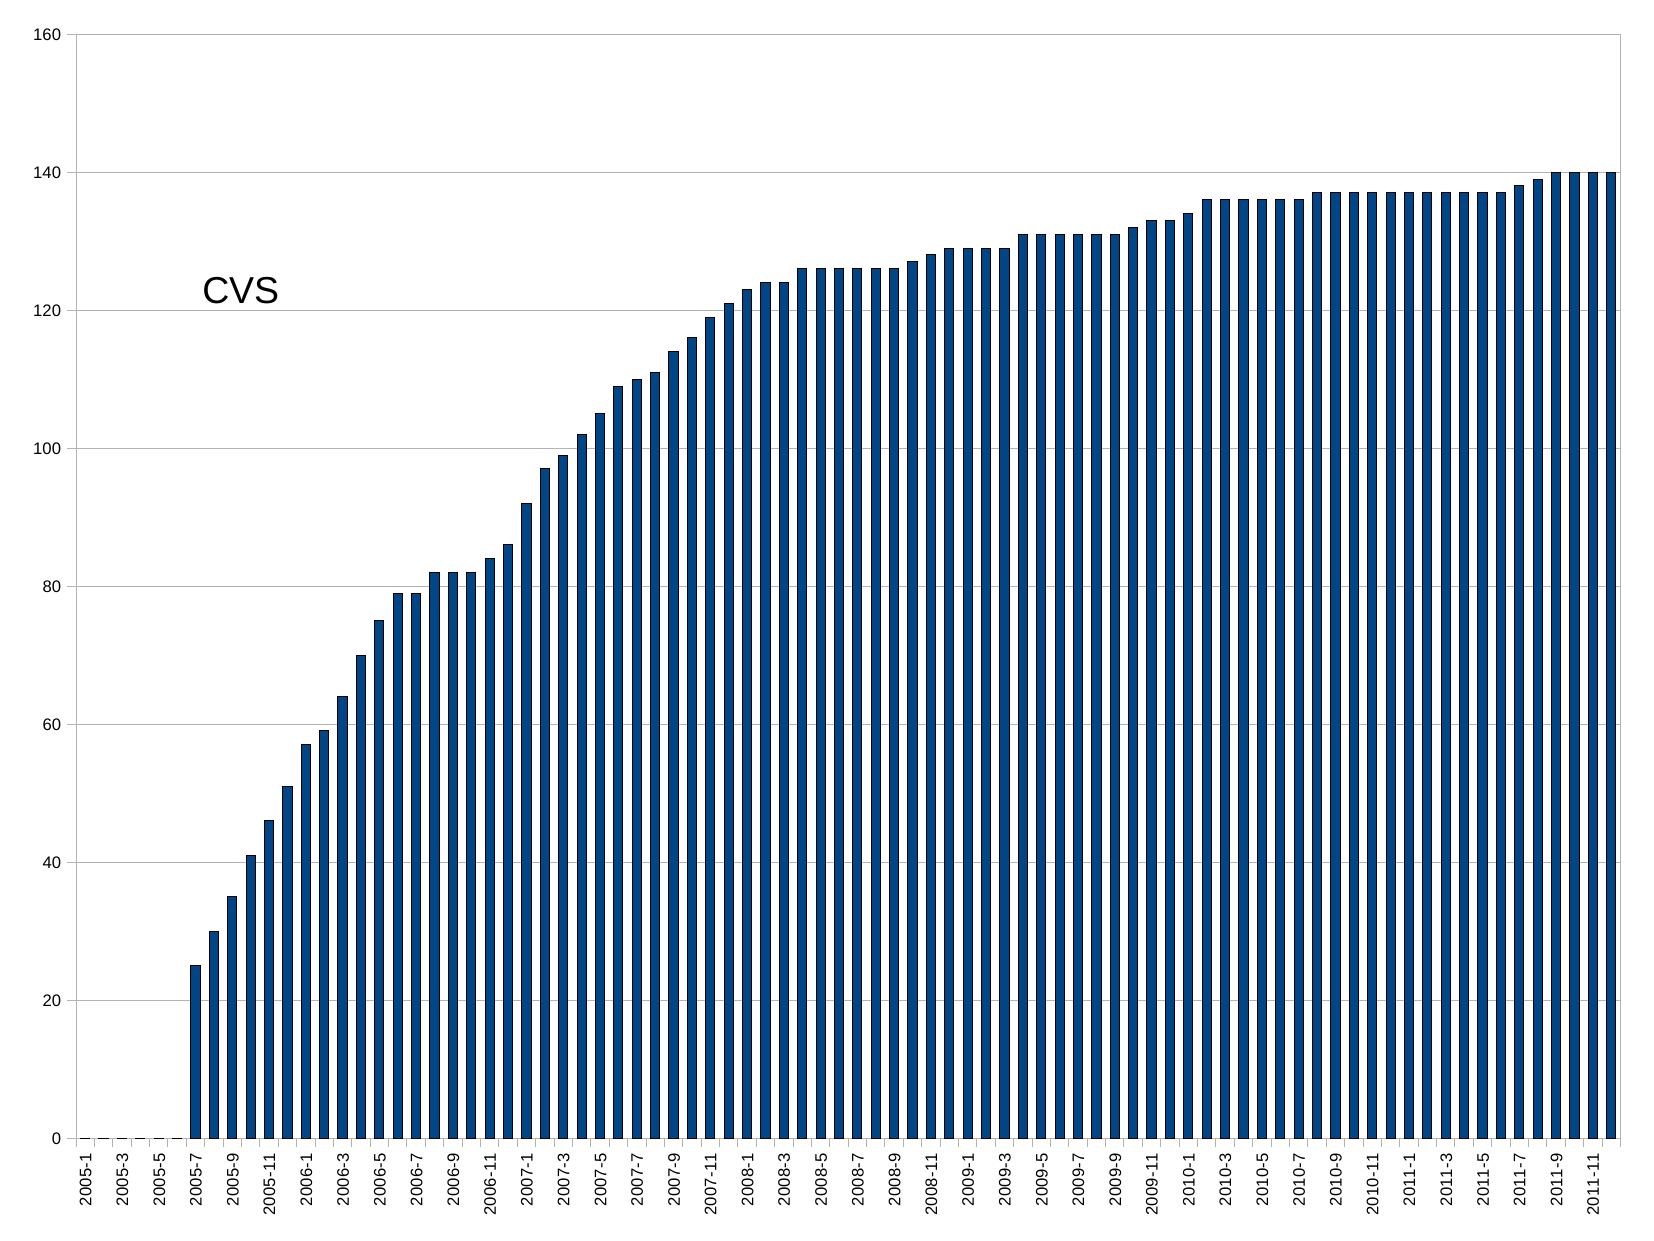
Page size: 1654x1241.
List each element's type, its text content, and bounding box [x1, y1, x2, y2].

chart [0, 0, 1654, 1241]
text_box CVS [187, 262, 379, 338]
